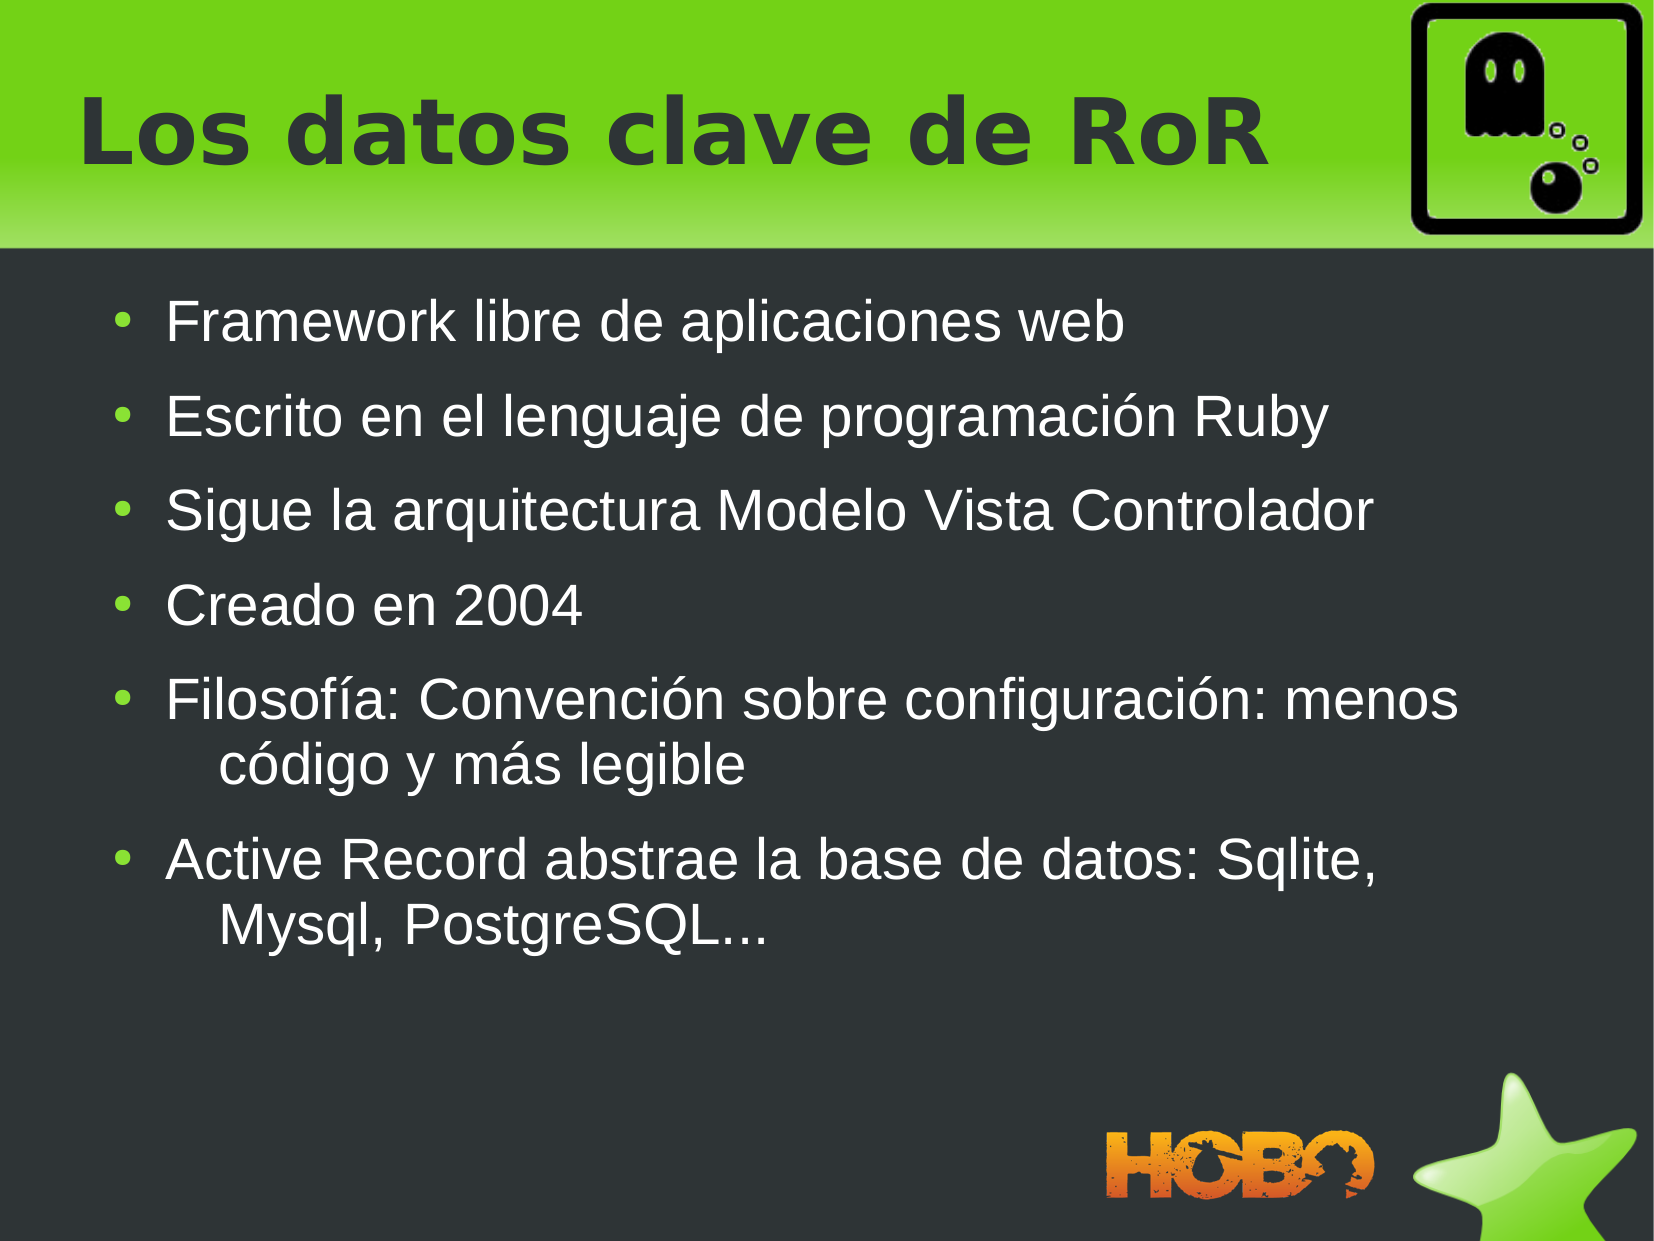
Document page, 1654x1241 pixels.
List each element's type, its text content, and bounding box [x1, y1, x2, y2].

title Los datos clave de RoR [76, 36, 1565, 229]
picture [0, 0, 1654, 1241]
list Framework libre de aplicaciones web Escrito en el lenguaje de programación Ruby Sigue la arquitectura Modelo Vista Controlador Creado en 2004 Filosofía: Convención sobre configuración: menos código y más legible Active Record abstrae la base de datos: Sqlite, Mysql, PostgreSQL... [76, 288, 1565, 1093]
